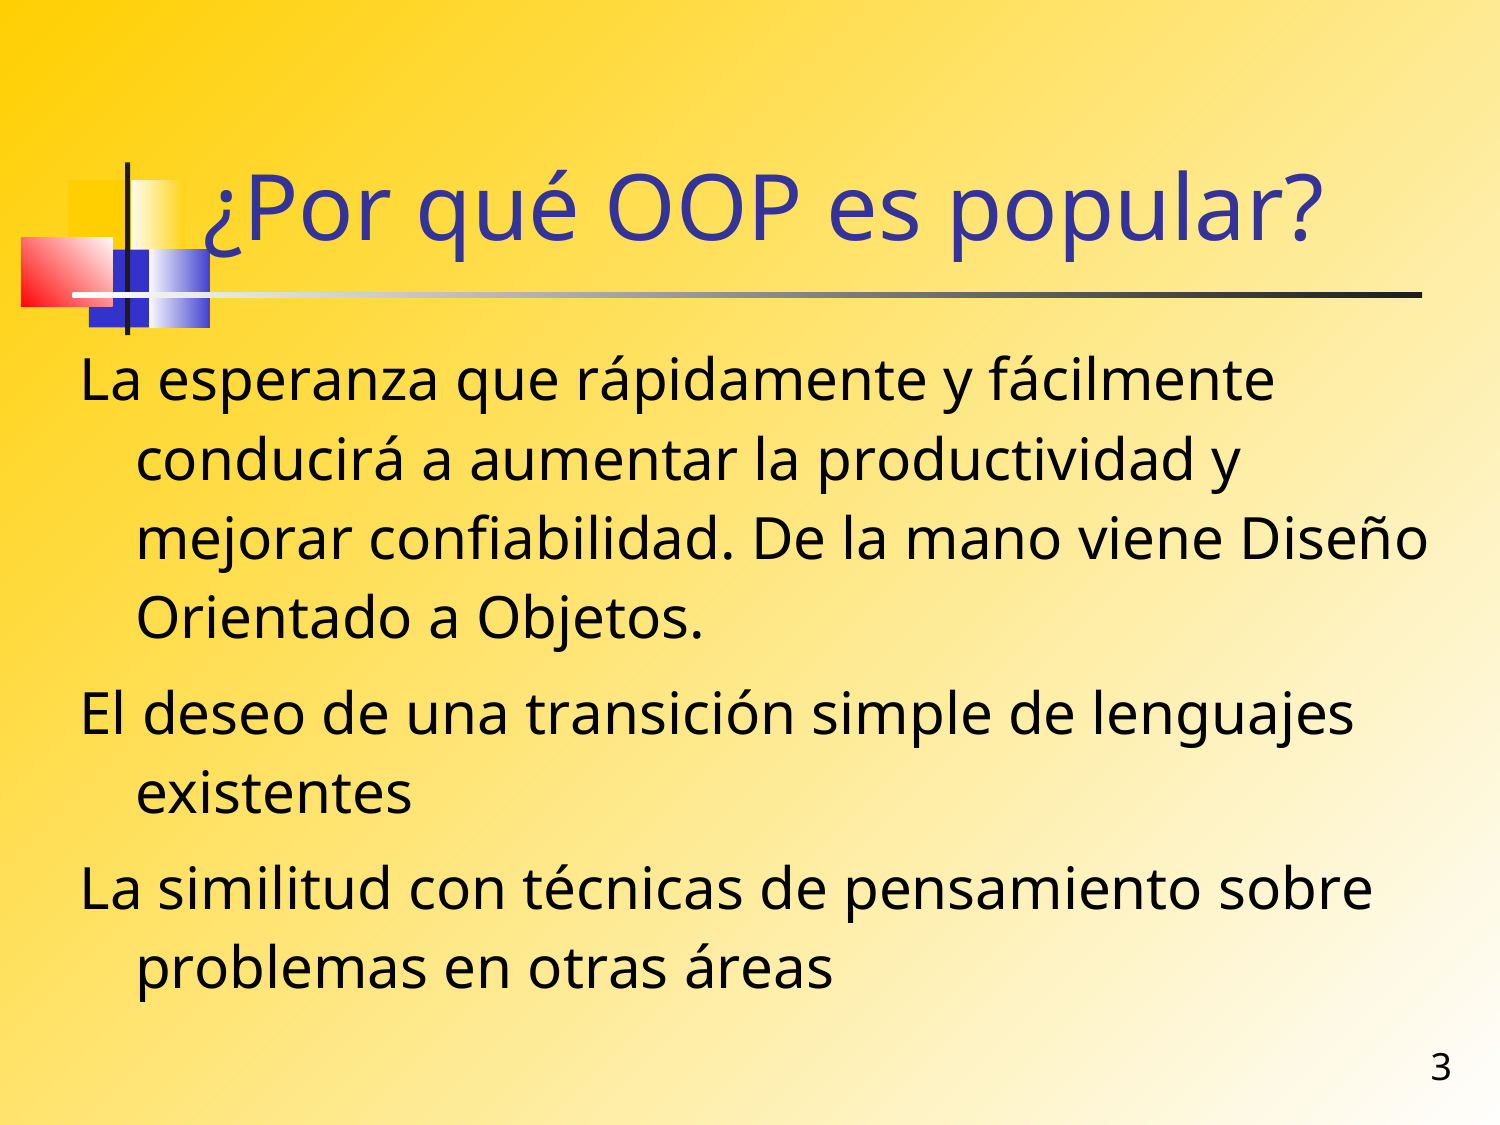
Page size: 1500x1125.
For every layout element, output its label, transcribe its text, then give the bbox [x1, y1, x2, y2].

title ¿Por qué OOP es popular? [188, 35, 1468, 276]
list La esperanza que rápidamente y fácilmente conducirá a aumentar la productividad y mejorar confiabilidad. De la mano viene Diseño Orientado a Objetos. El deseo de una transición simple de lenguajes existentes La similitud con técnicas de pensamiento sobre problemas en otras áreas [64, 330, 1469, 1020]
